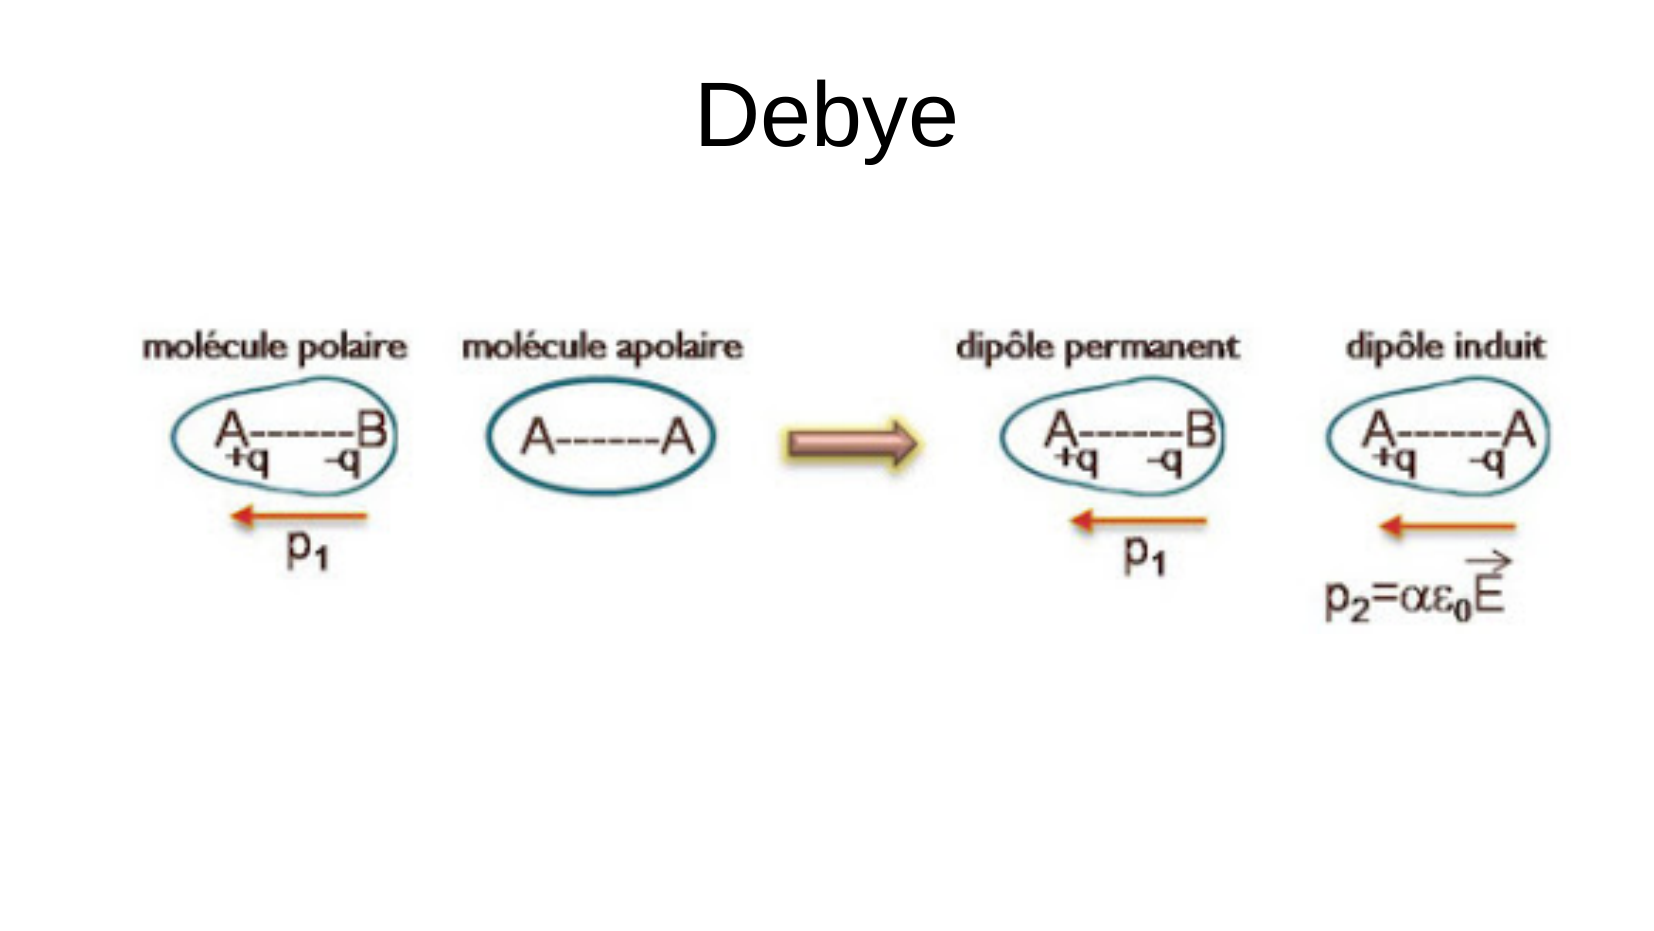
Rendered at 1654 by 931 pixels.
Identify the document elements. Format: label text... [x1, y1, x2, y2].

picture [118, 307, 1571, 634]
title Debye [82, 37, 1571, 193]
